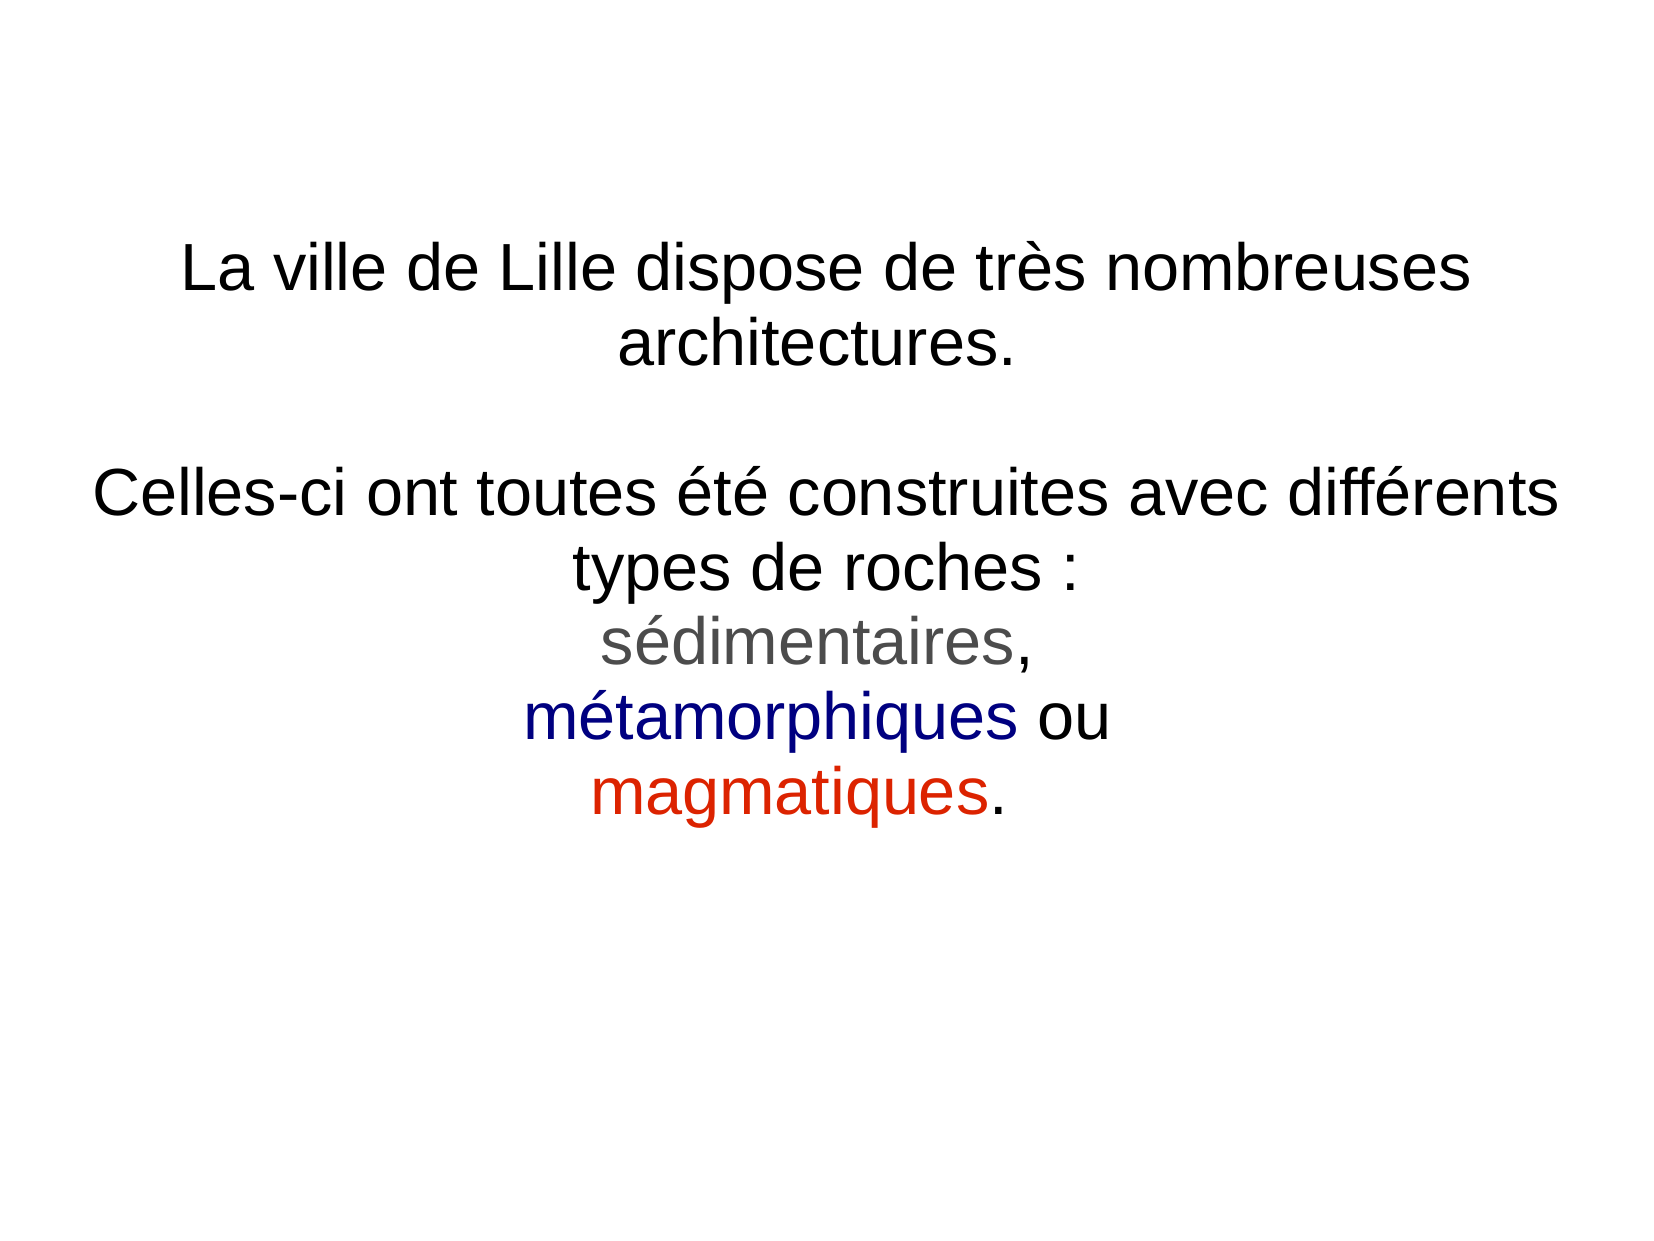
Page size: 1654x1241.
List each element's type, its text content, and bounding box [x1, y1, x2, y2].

subtitle La ville de Lille dispose de très nombreuses architectures. Celles-ci ont toutes été construites avec différents types de roches : sédimentaires, métamorphiques ou magmatiques. [82, 49, 1571, 1010]
